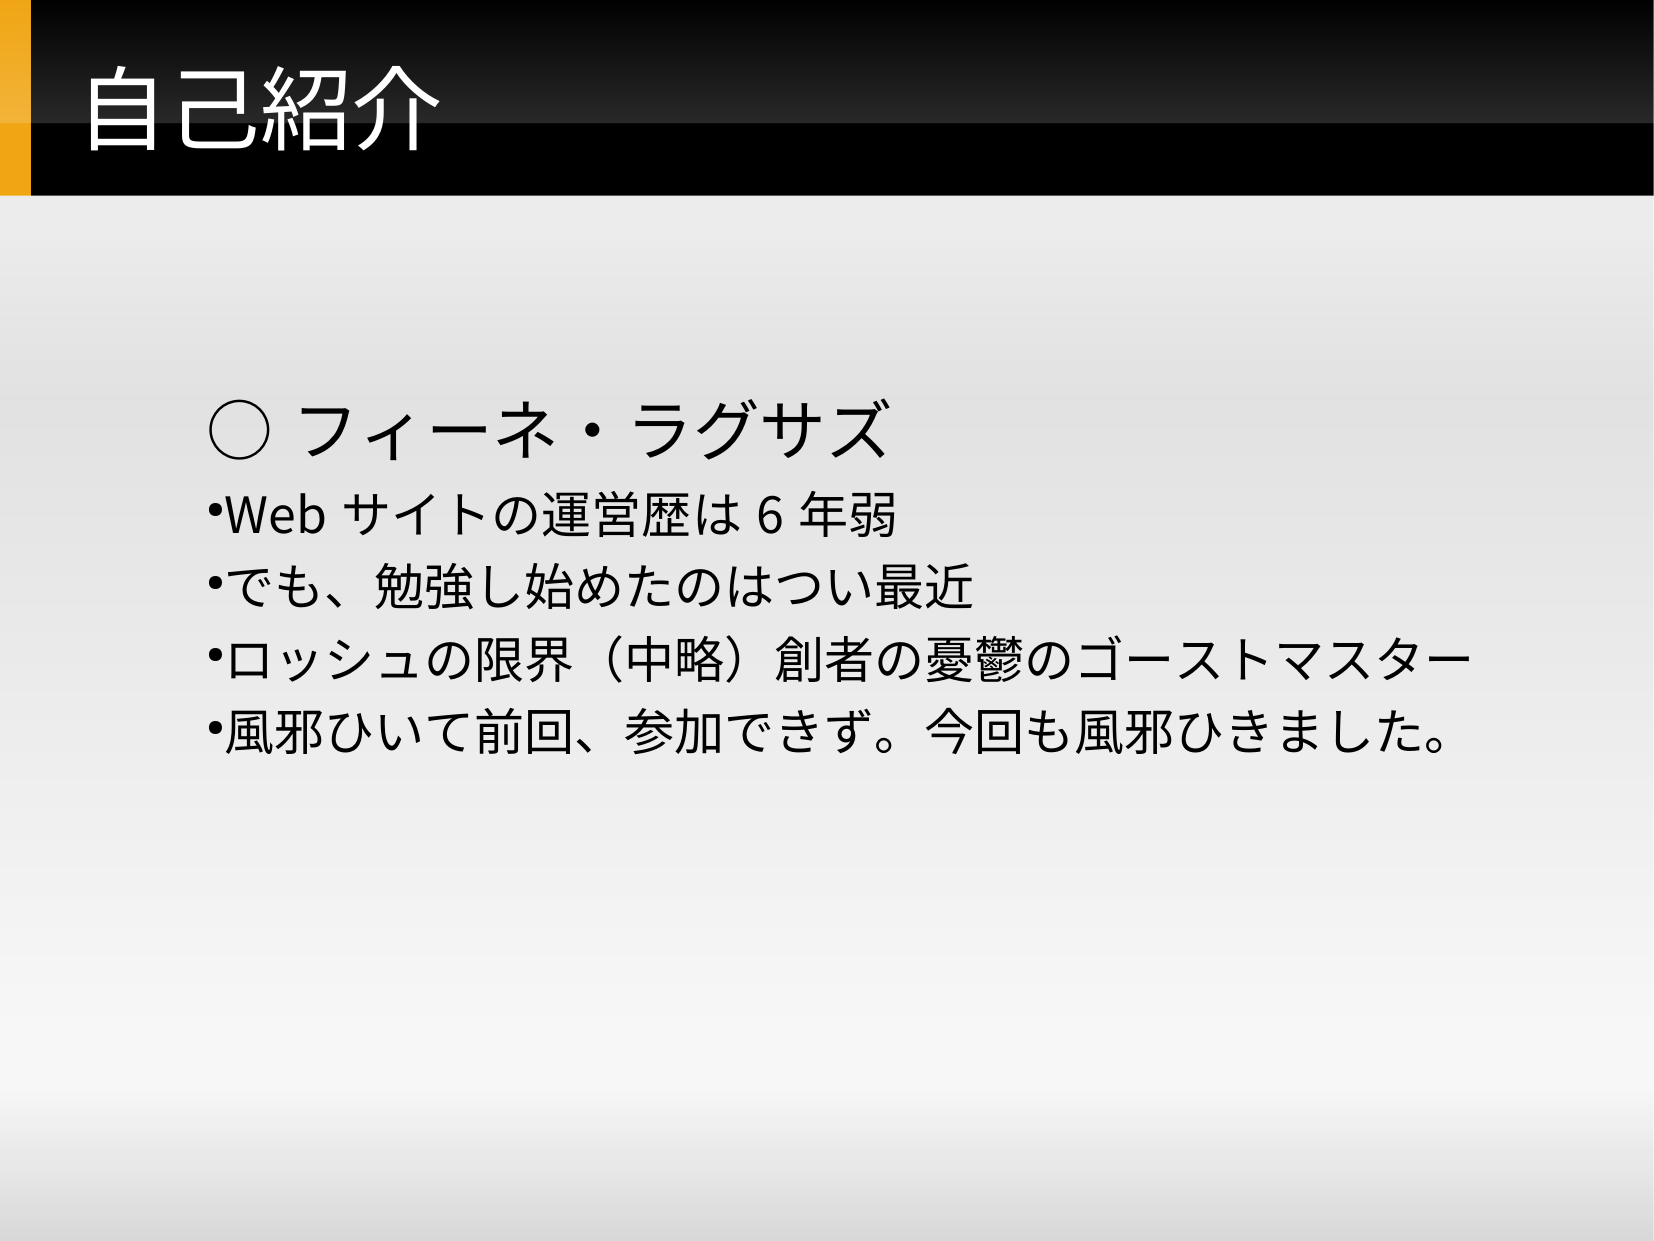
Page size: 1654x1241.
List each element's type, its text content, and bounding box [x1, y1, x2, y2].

picture [0, 0, 1654, 1241]
subtitle ○フィーネ・ラグサズ Webサイトの運営歴は6年弱 でも、勉強し始めたのはつい最近 ロッシュの限界（中略）創者の憂鬱のゴーストマスター 風邪ひいて前回、参加できず。今回も風邪ひきました。 [206, 383, 1542, 857]
title 自己紹介 [76, 0, 1565, 208]
